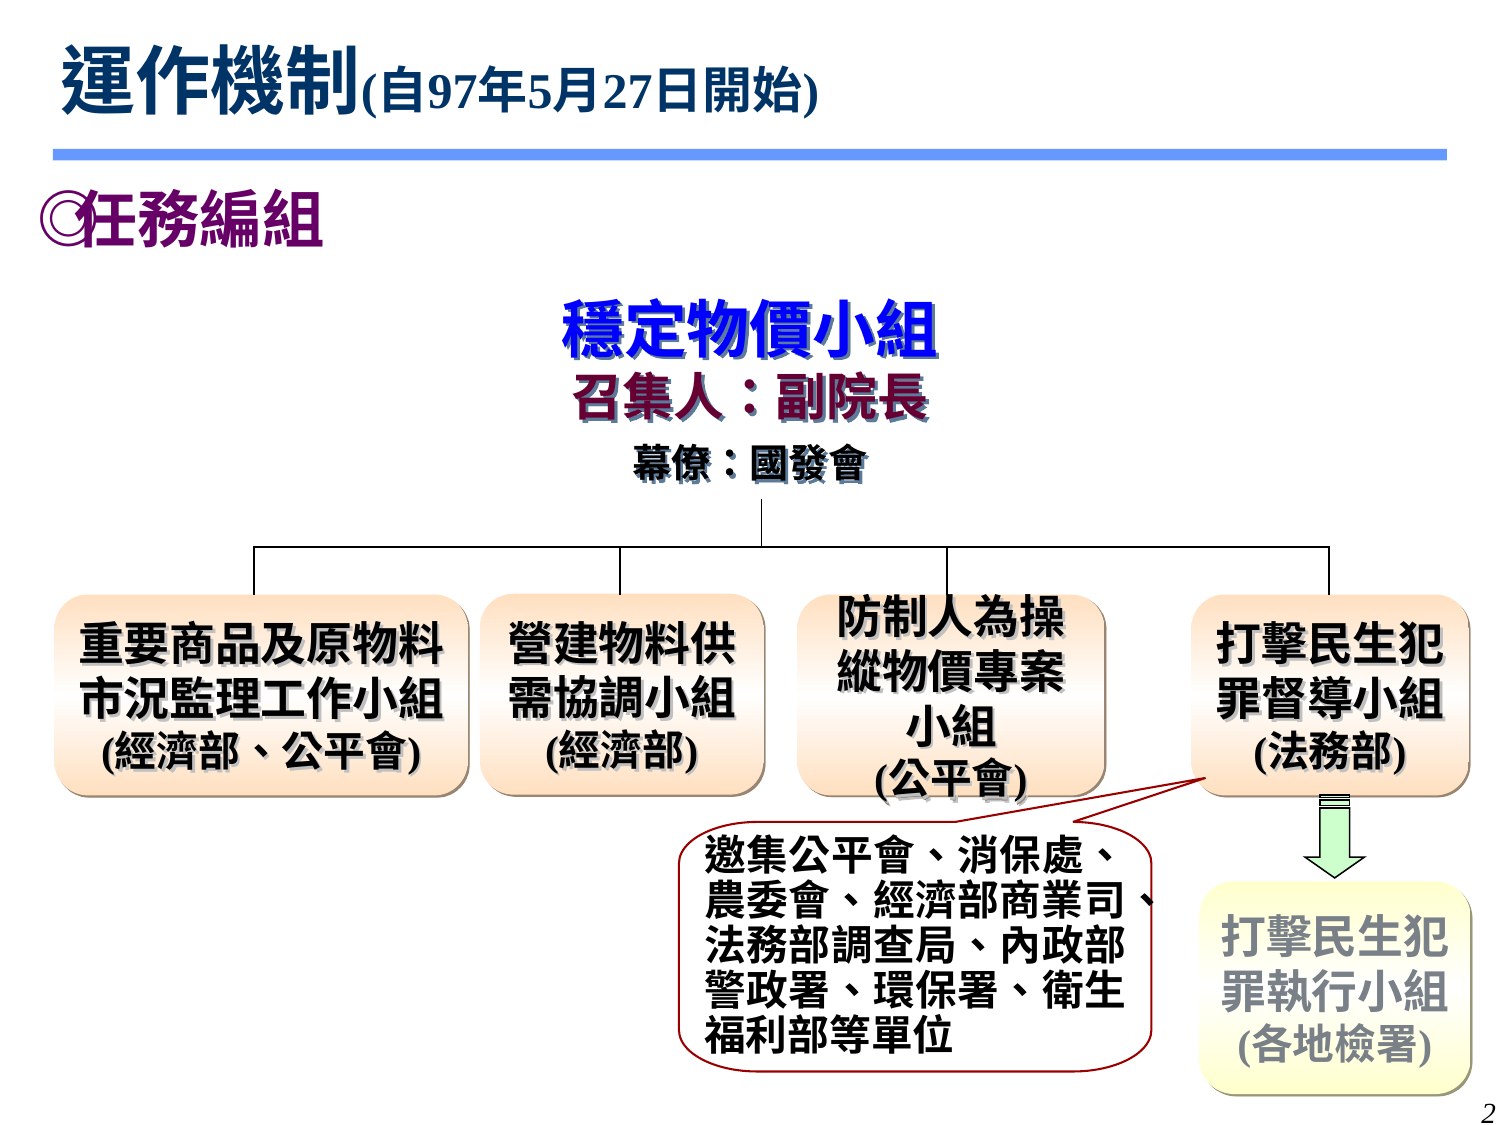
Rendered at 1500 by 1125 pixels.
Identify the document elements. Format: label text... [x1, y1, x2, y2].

text_box 打擊民生犯罪督導小組 (法務部) [1191, 594, 1469, 796]
text_box 重要商品及原物料市況監理工作小組 (經濟部、公平會) [54, 594, 468, 796]
text_box 穩定物價小組 召集人：副院長 幕僚：國發會 [259, 275, 1241, 501]
text_box [52, 148, 1447, 161]
text_box 運作機制(自97年5月27日開始) [53, 18, 1330, 139]
text_box <編號> [1153, 1079, 1500, 1125]
text_box 打擊民生犯罪執行小組 (各地檢署) [1198, 881, 1471, 1095]
text_box 邀集公平會、消保處、農委會、經濟部商業司、法務部調查局、內政部警政署、環保署、衛生福利部等單位 [678, 777, 1206, 1072]
text_box ◎任務編組 [29, 161, 1317, 270]
text_box 營建物料供需協調小組 (經濟部) [479, 593, 764, 795]
text_box [1319, 800, 1350, 806]
text_box 防制人為操縱物價專案小組 (公平會) [797, 594, 1105, 796]
text_box [1305, 807, 1365, 878]
